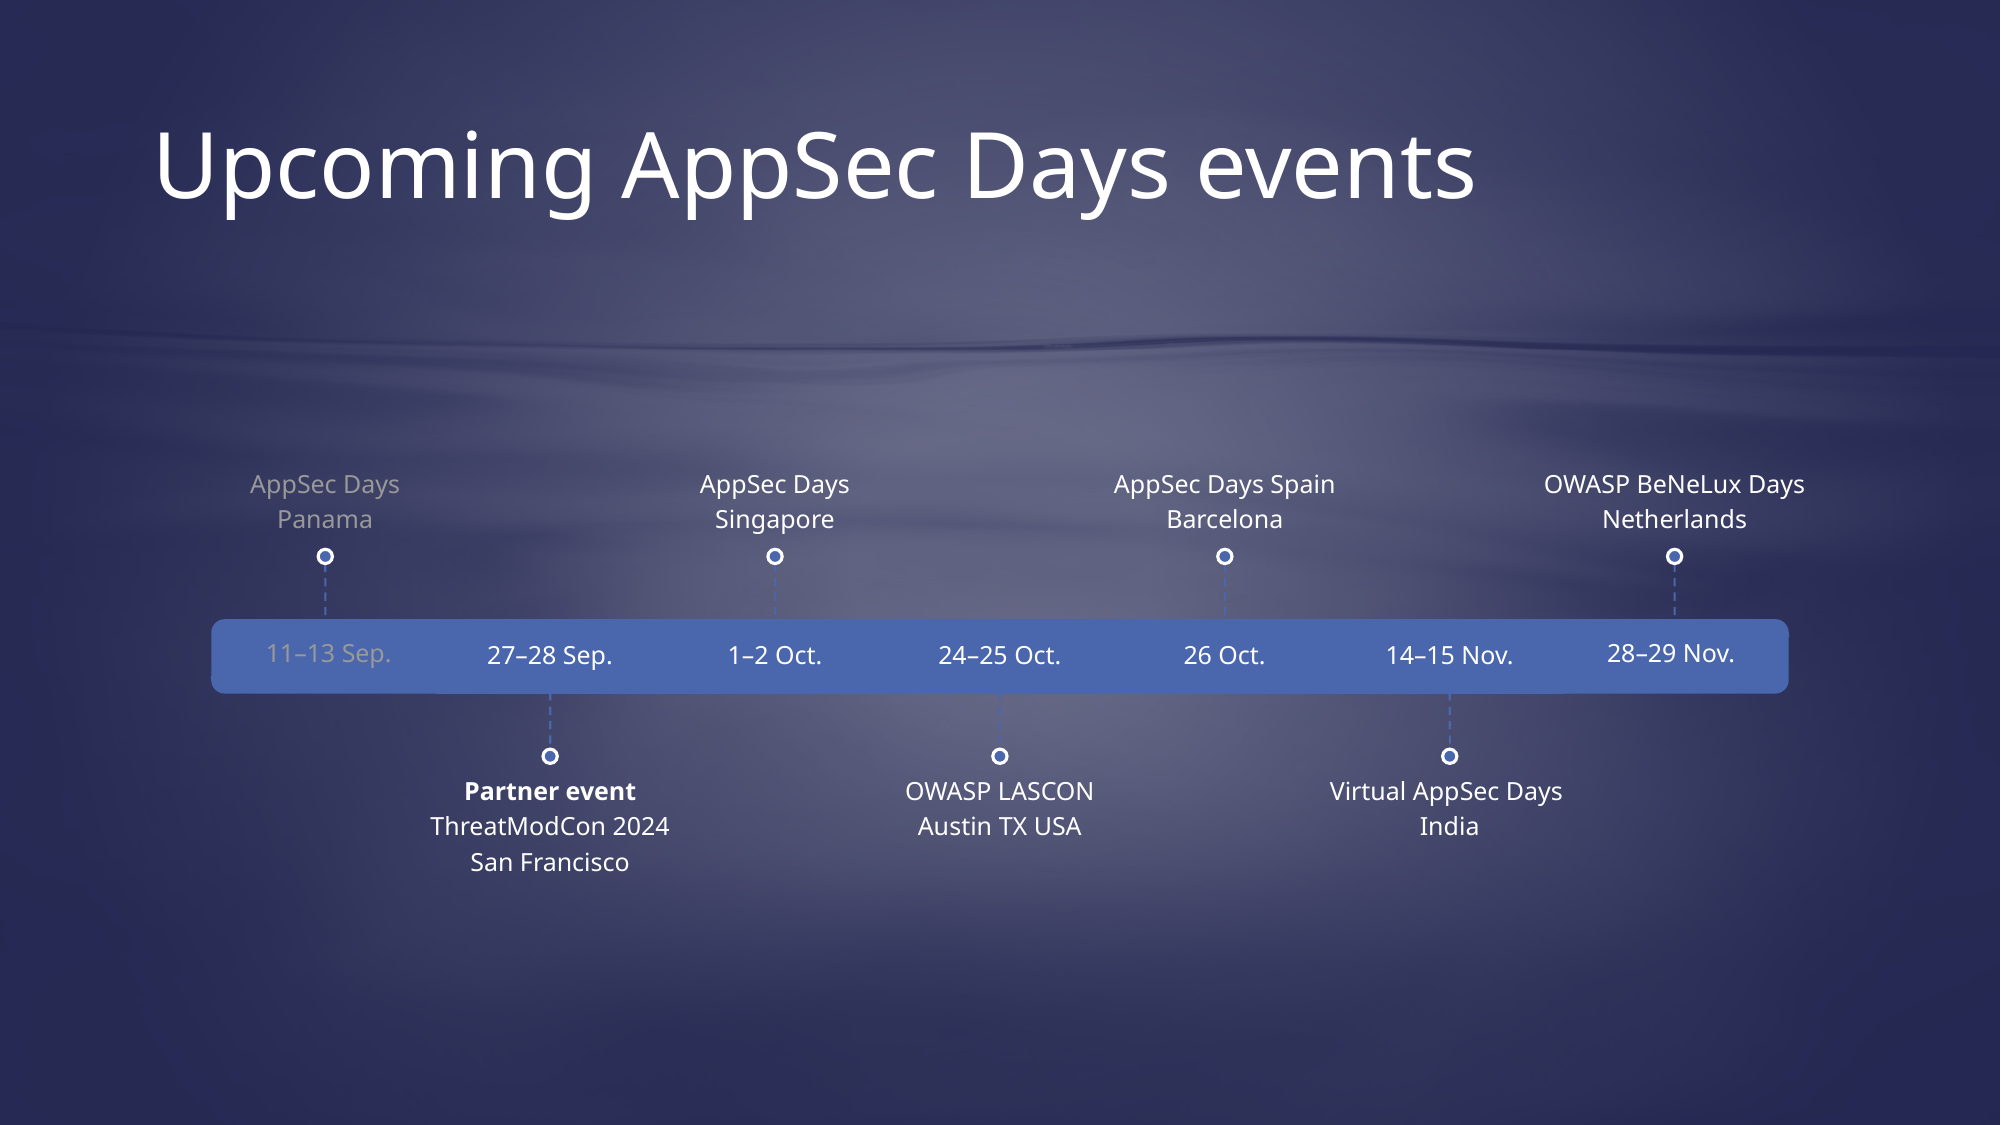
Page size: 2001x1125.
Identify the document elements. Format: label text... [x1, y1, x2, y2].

text_box Partner event ThreatModCon 2024 San Francisco [362, 763, 738, 1014]
text_box OWASP LASCON Austin TX USA [812, 763, 1188, 1014]
text_box 27–28 Sep. [437, 620, 662, 693]
text_box 1–2 Oct. [662, 620, 887, 693]
text_box AppSec Days Spain Barcelona [1037, 299, 1413, 550]
text_box 28–29 Nov. [1562, 620, 1788, 693]
text_box 26 Oct. [1112, 620, 1337, 693]
text_box AppSec Days Panama [137, 299, 513, 550]
title Upcoming AppSec Days events [137, 59, 1863, 278]
text_box 14–15 Nov. [1337, 620, 1562, 693]
text_box 11–13 Sep. [212, 620, 437, 693]
text_box [0, 0, 2000, 1125]
text_box 24–25 Oct. [887, 620, 1112, 693]
text_box Virtual AppSec Days India [1262, 763, 1638, 1014]
text_box AppSec Days Singapore [587, 299, 963, 550]
text_box OWASP BeNeLux Days Netherlands [1487, 299, 1863, 550]
